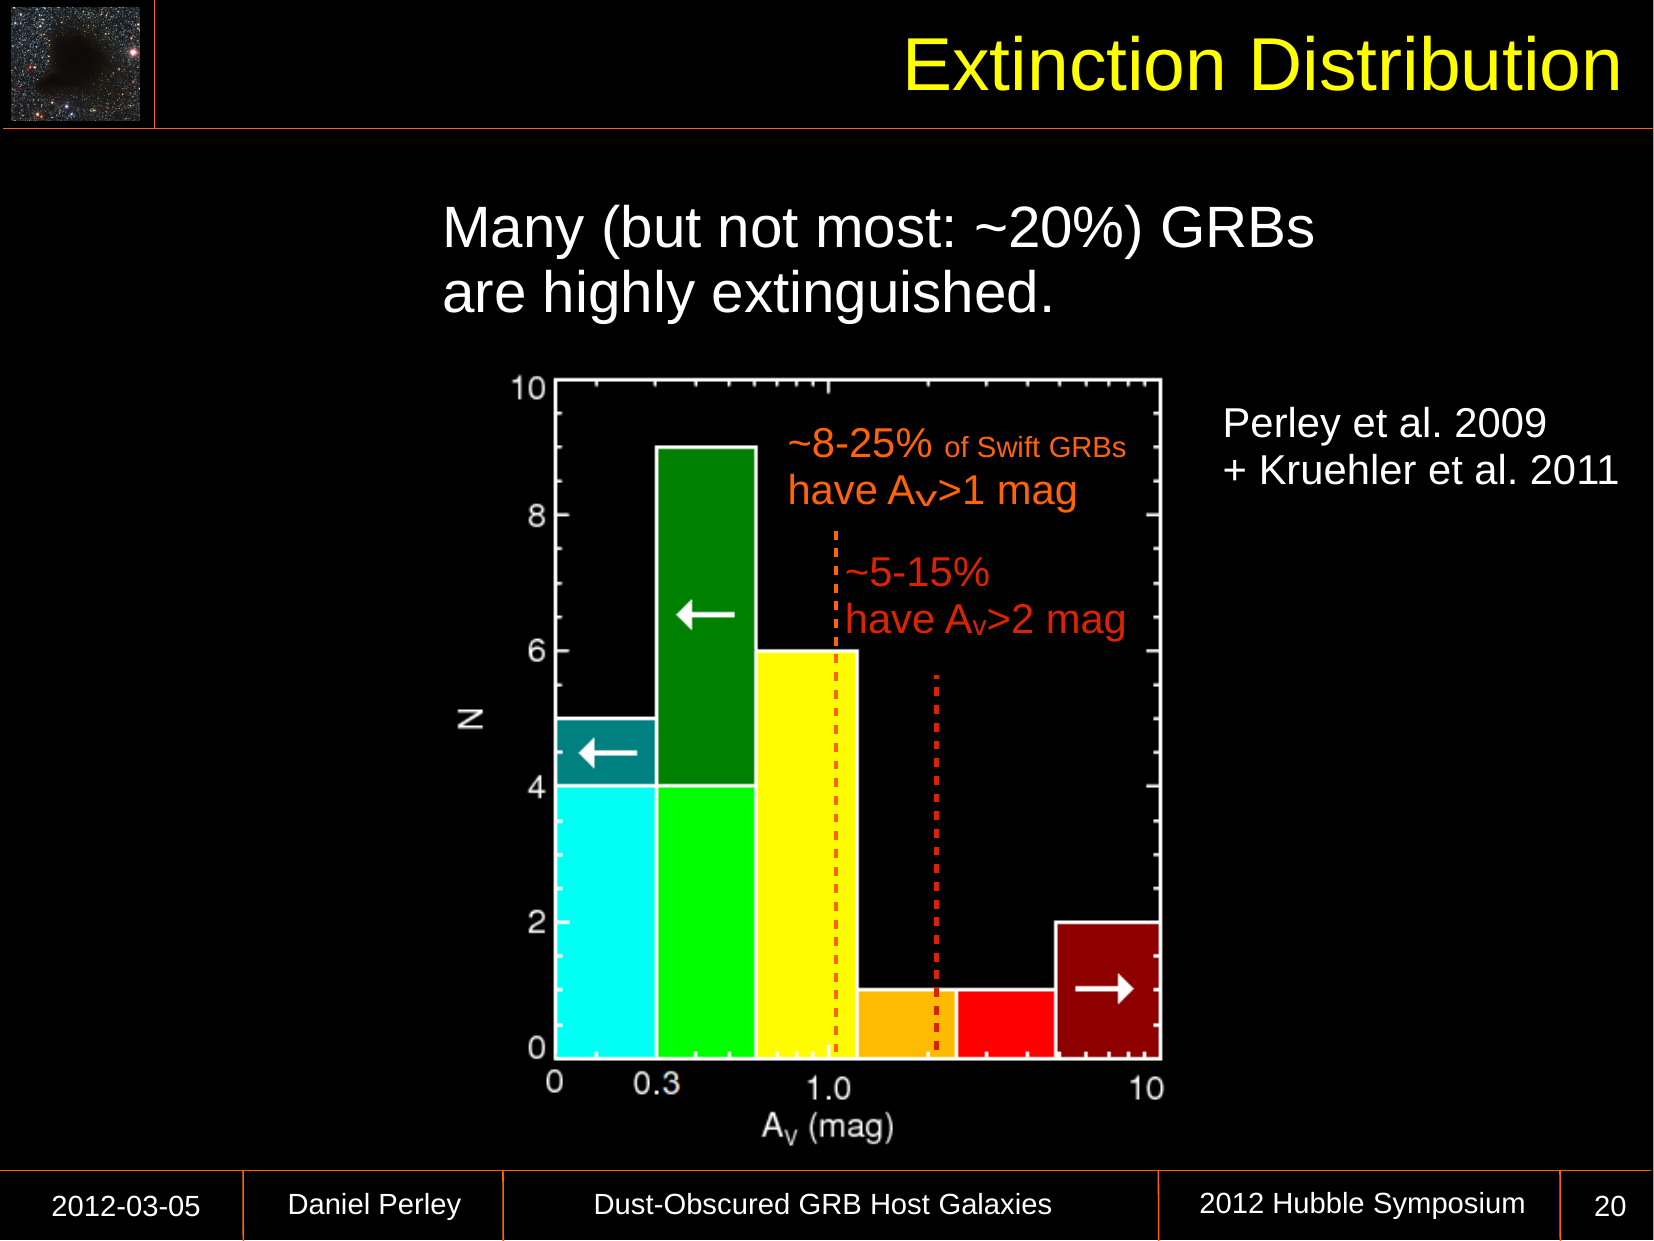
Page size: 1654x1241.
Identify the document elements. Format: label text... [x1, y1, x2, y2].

text_box Many (but not most: ~20%) GRBs are highly extinguished. [427, 187, 1403, 333]
text_box Perley et al. 2009 + Kruehler et al. 2011 [1207, 392, 1651, 501]
text_box ~5-15% have Av>2 mag [830, 541, 1218, 661]
text_box ~8-25% of Swift GRBs have Av>1 mag [772, 412, 1223, 532]
picture [11, 7, 140, 121]
picture [437, 366, 1207, 1162]
title Extinction Distribution [594, 21, 1624, 108]
